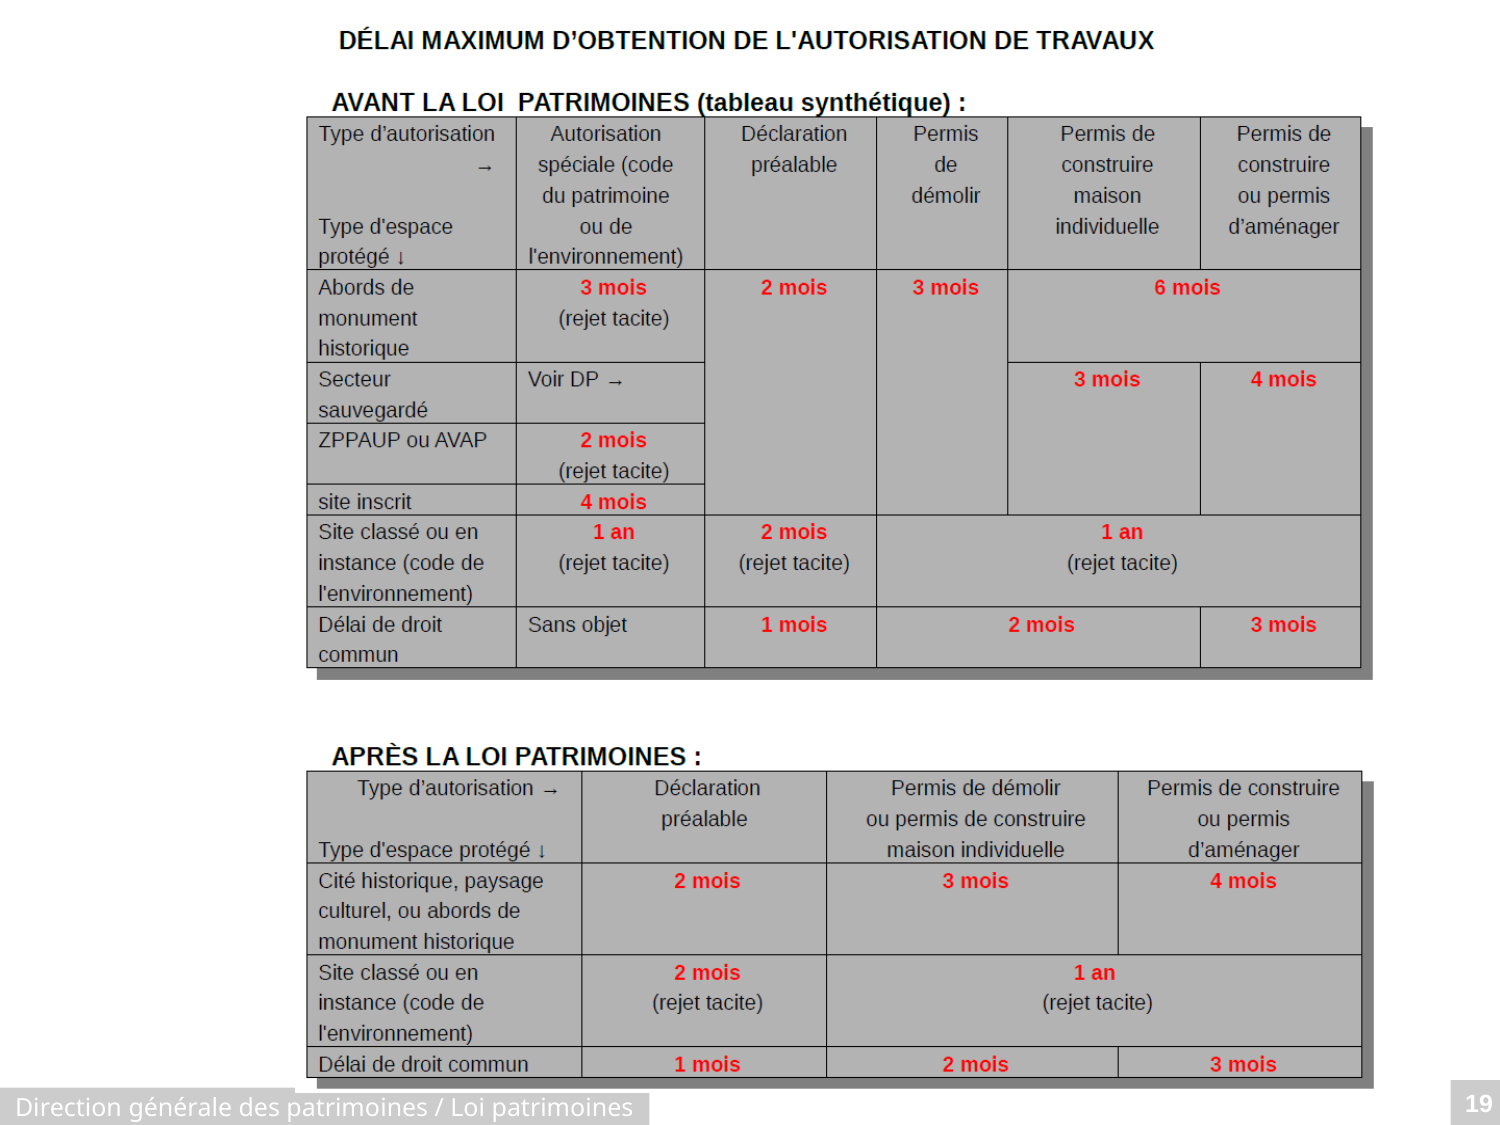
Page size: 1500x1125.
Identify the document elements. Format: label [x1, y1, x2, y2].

picture [295, 0, 1378, 1093]
